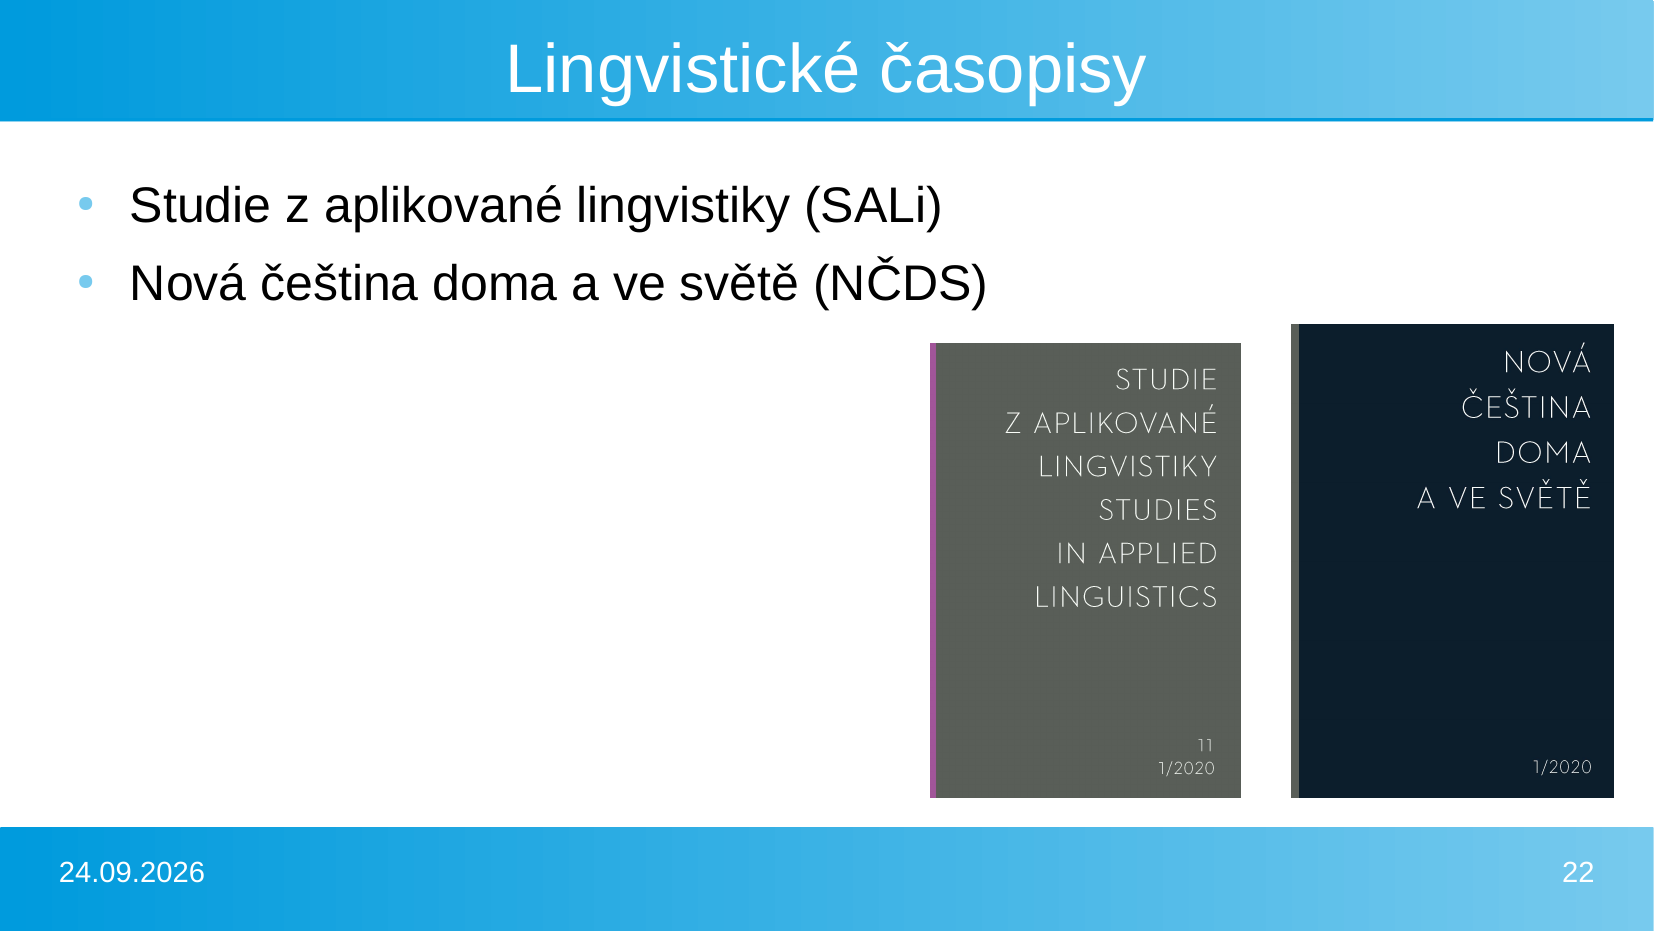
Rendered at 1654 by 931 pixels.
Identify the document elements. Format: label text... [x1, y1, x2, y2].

title Lingvistické časopisy [59, 29, 1595, 108]
picture [930, 343, 1241, 798]
list Studie z aplikované lingvistiky (SALi) Nová čeština doma a ve světě (NČDS) [59, 177, 1595, 384]
picture [1291, 324, 1614, 798]
